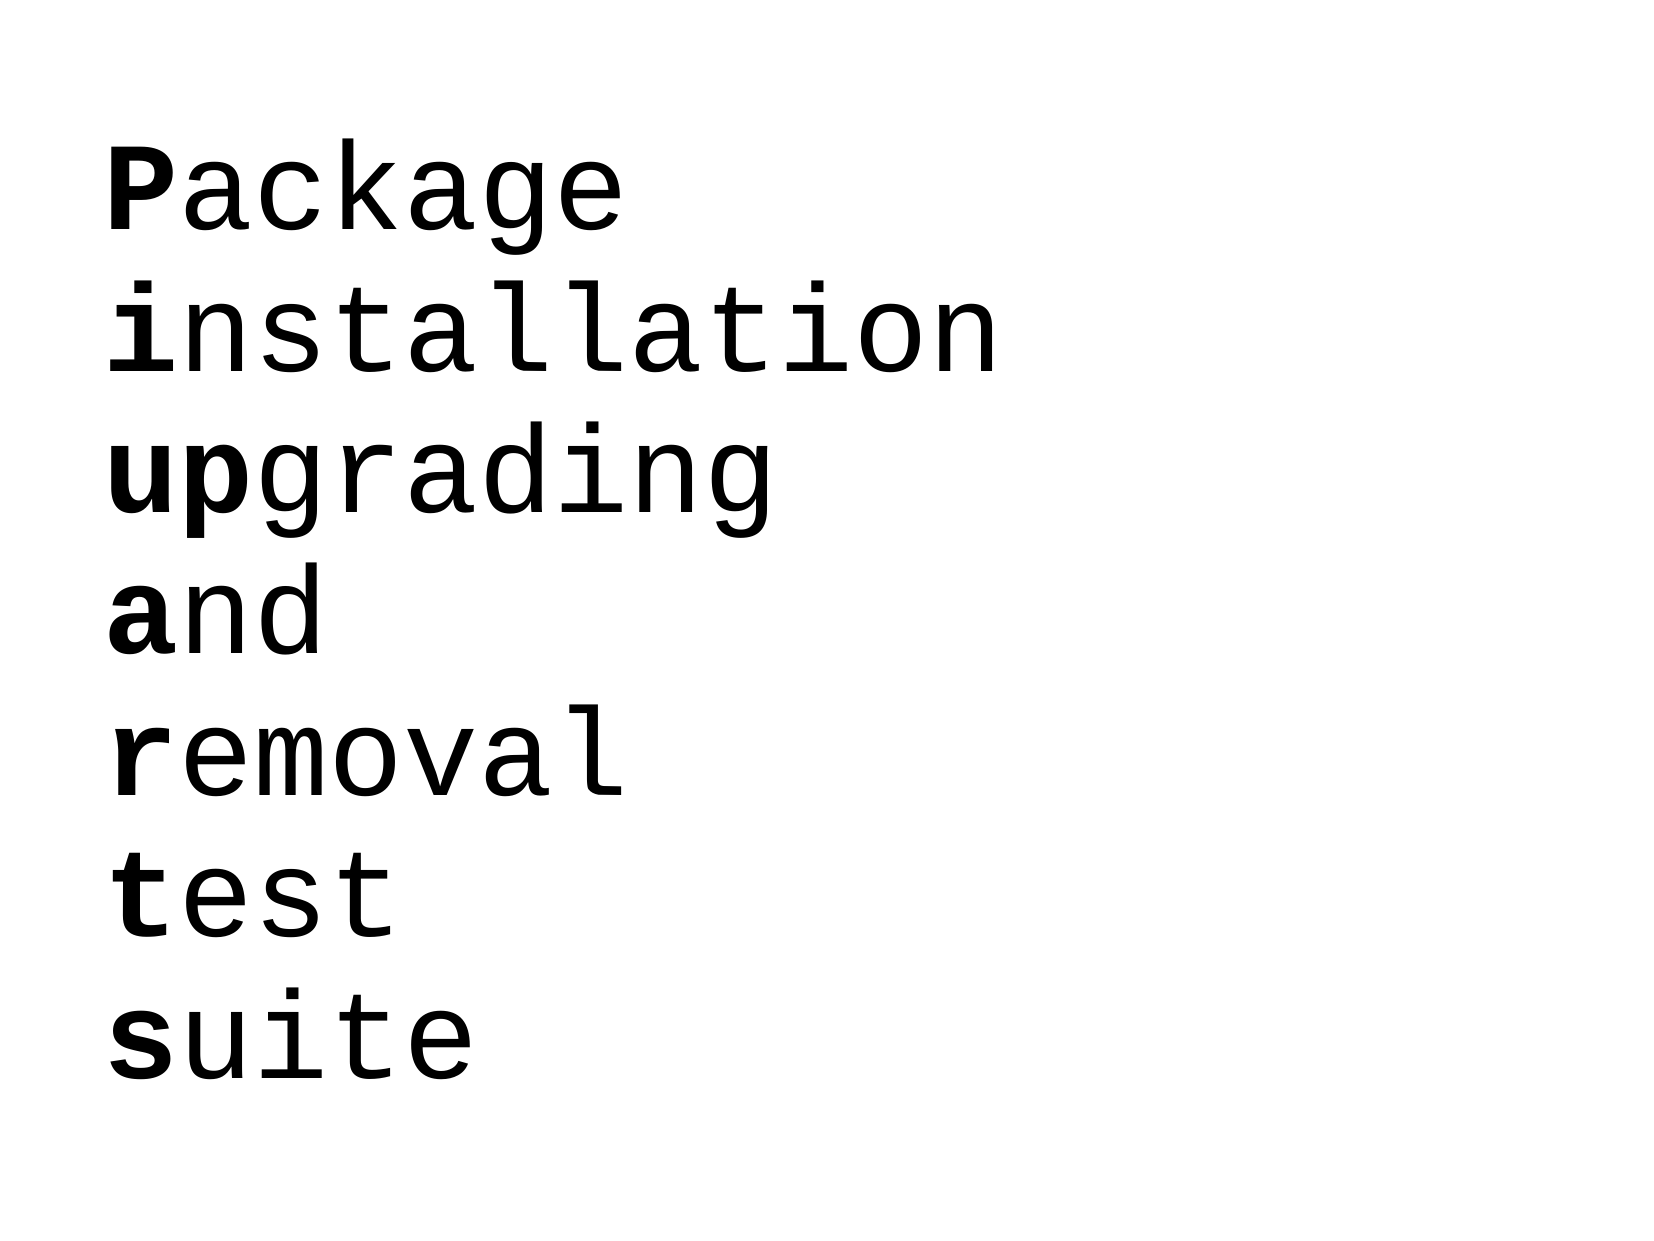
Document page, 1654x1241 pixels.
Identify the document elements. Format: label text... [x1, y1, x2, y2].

text_box Package installation upgrading and removal test suite [88, 118, 1019, 1124]
